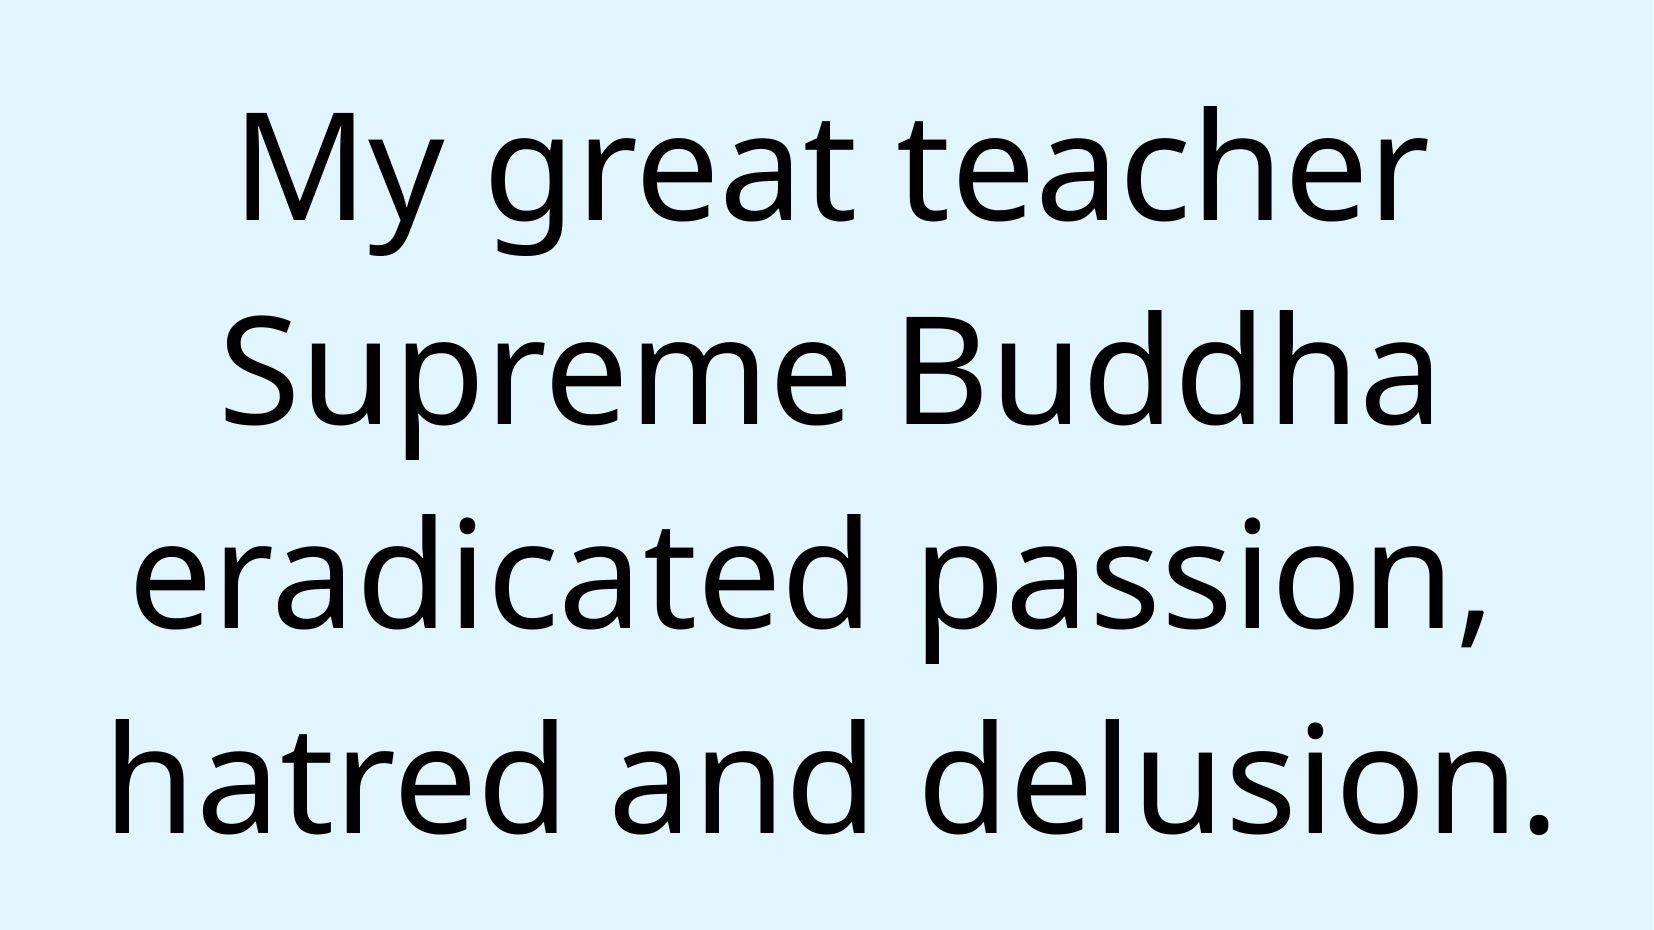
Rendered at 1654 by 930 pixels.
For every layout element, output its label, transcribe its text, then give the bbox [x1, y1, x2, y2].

subtitle My great teacher Supreme Buddha eradicated passion, hatred and delusion. [45, 1, 1618, 930]
